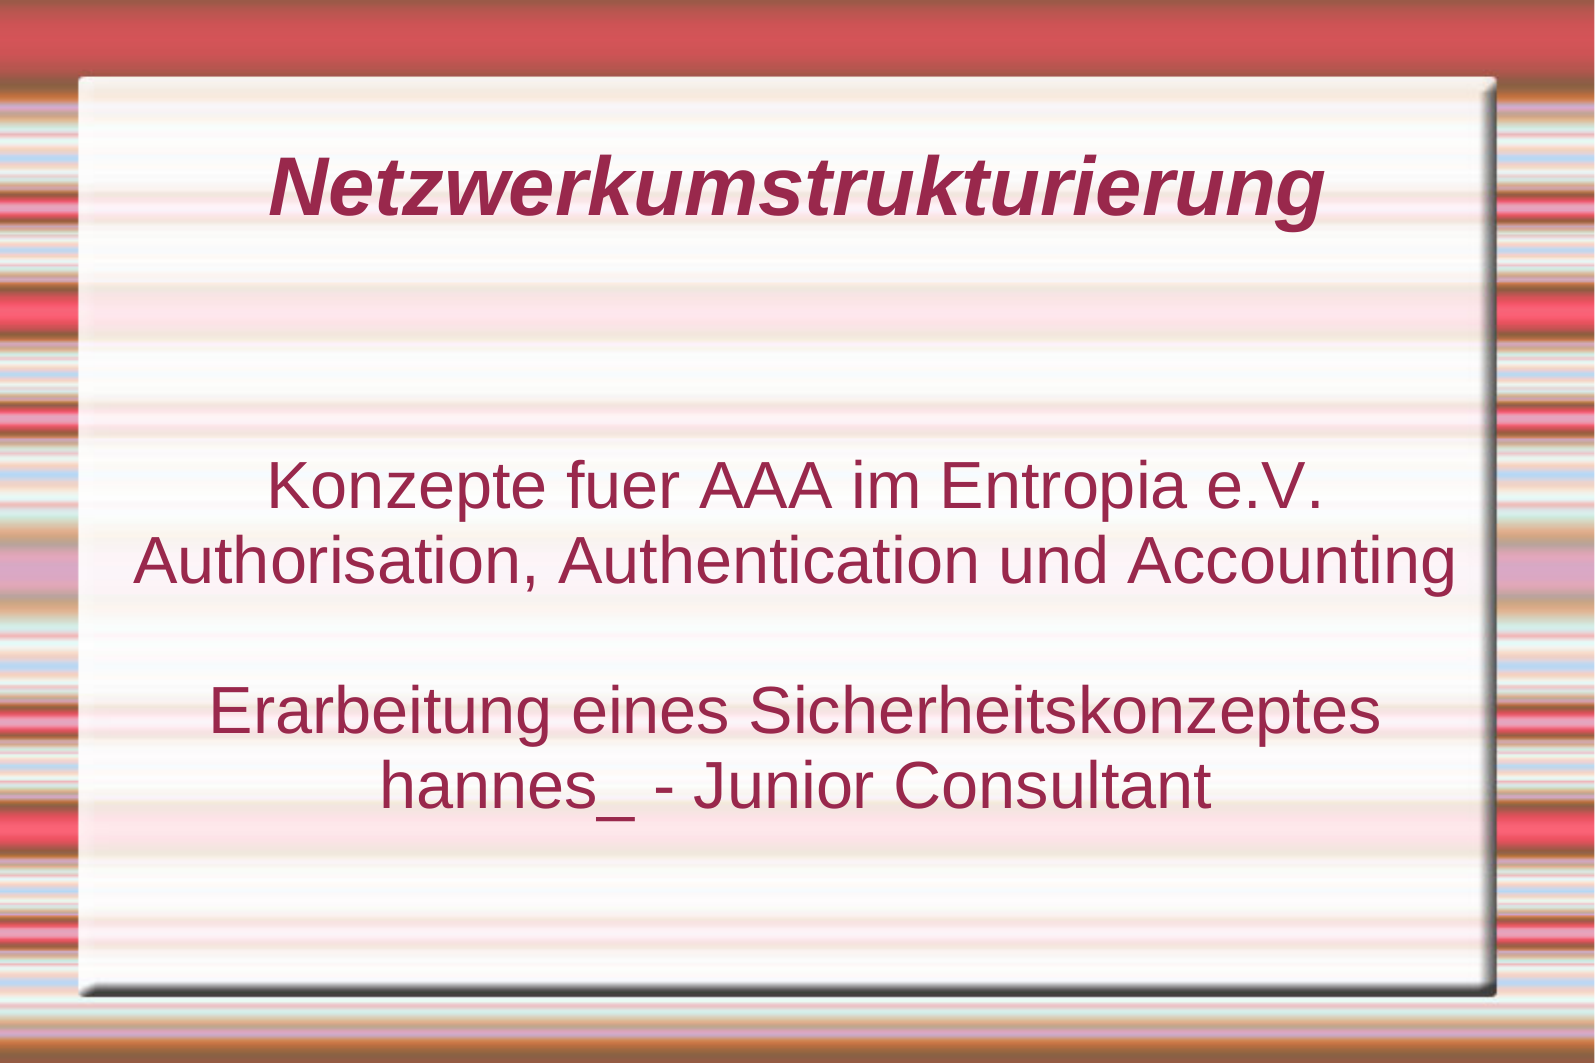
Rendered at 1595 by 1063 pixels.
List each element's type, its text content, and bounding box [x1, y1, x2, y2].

subtitle Konzepte fuer AAA im Entropia e.V. Authorisation, Authentication und Accounting Erarbeitung eines Sicherheitskonzeptes hannes_ - Junior Consultant [130, 300, 1462, 971]
picture [0, 0, 1595, 1063]
title Netzwerkumstrukturierung [117, 98, 1479, 276]
